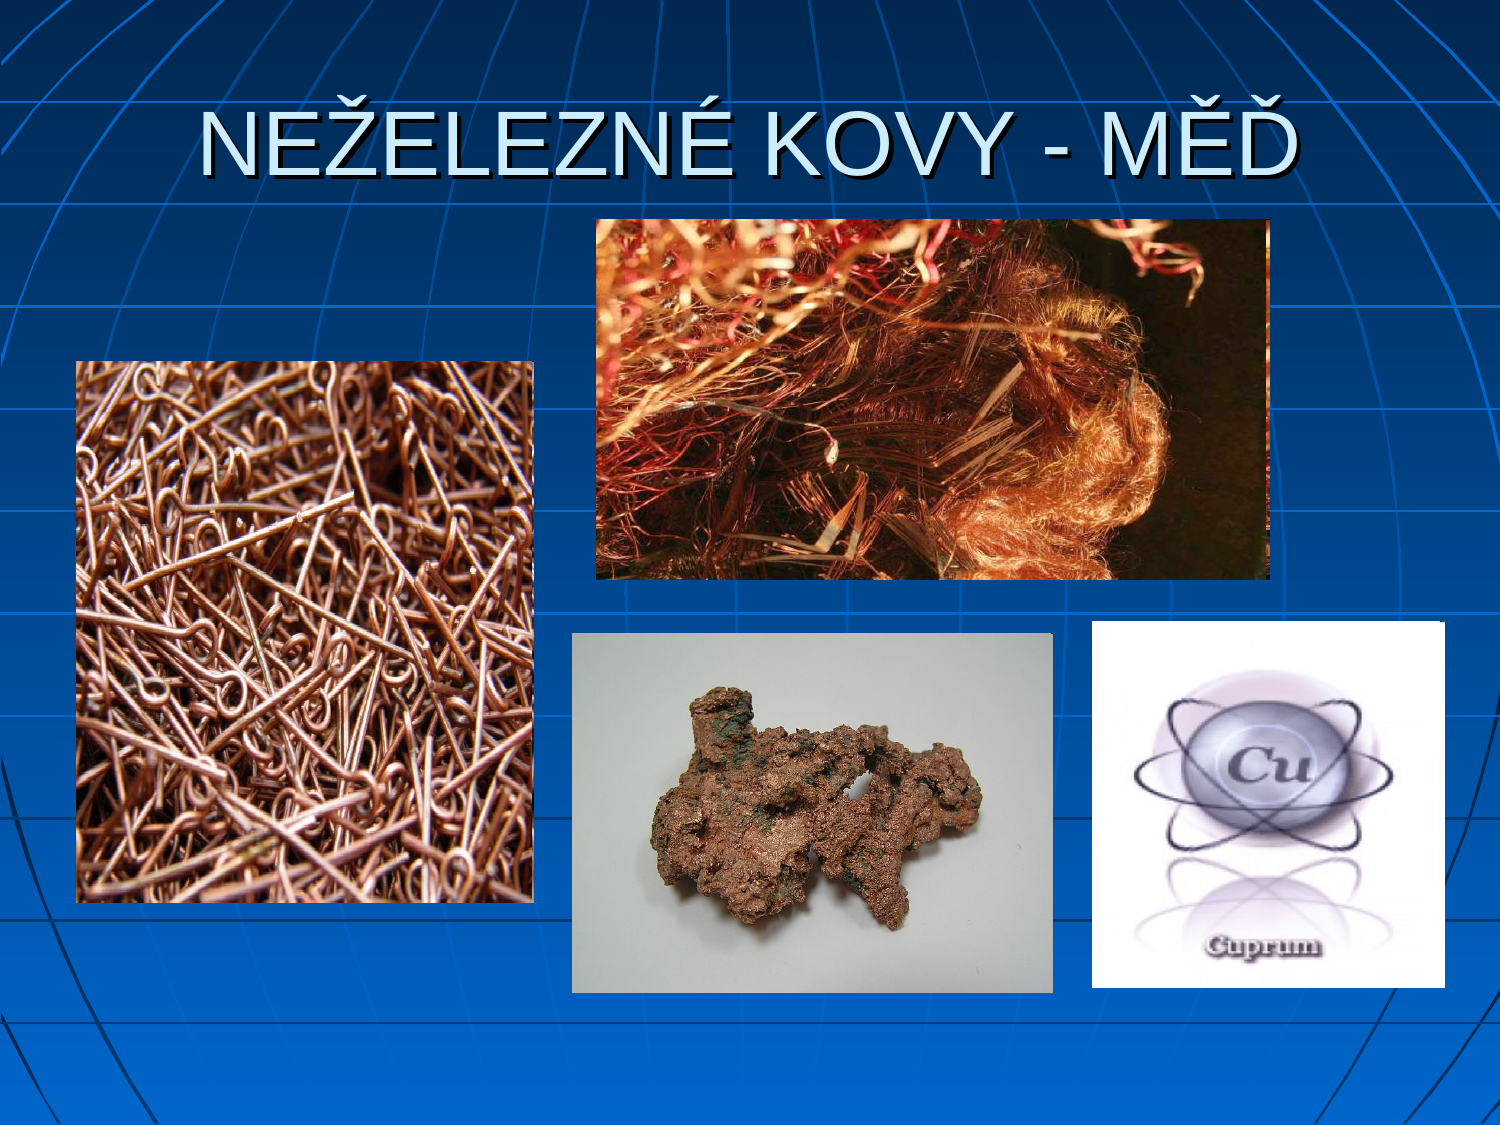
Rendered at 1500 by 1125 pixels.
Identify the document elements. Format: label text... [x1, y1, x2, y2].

picture [572, 633, 1053, 993]
picture [76, 361, 534, 903]
picture [596, 219, 1270, 580]
picture [1092, 621, 1445, 988]
list [75, 262, 738, 1006]
title NEŽELEZNÉ KOVY - MĚĎ [75, 45, 1426, 233]
